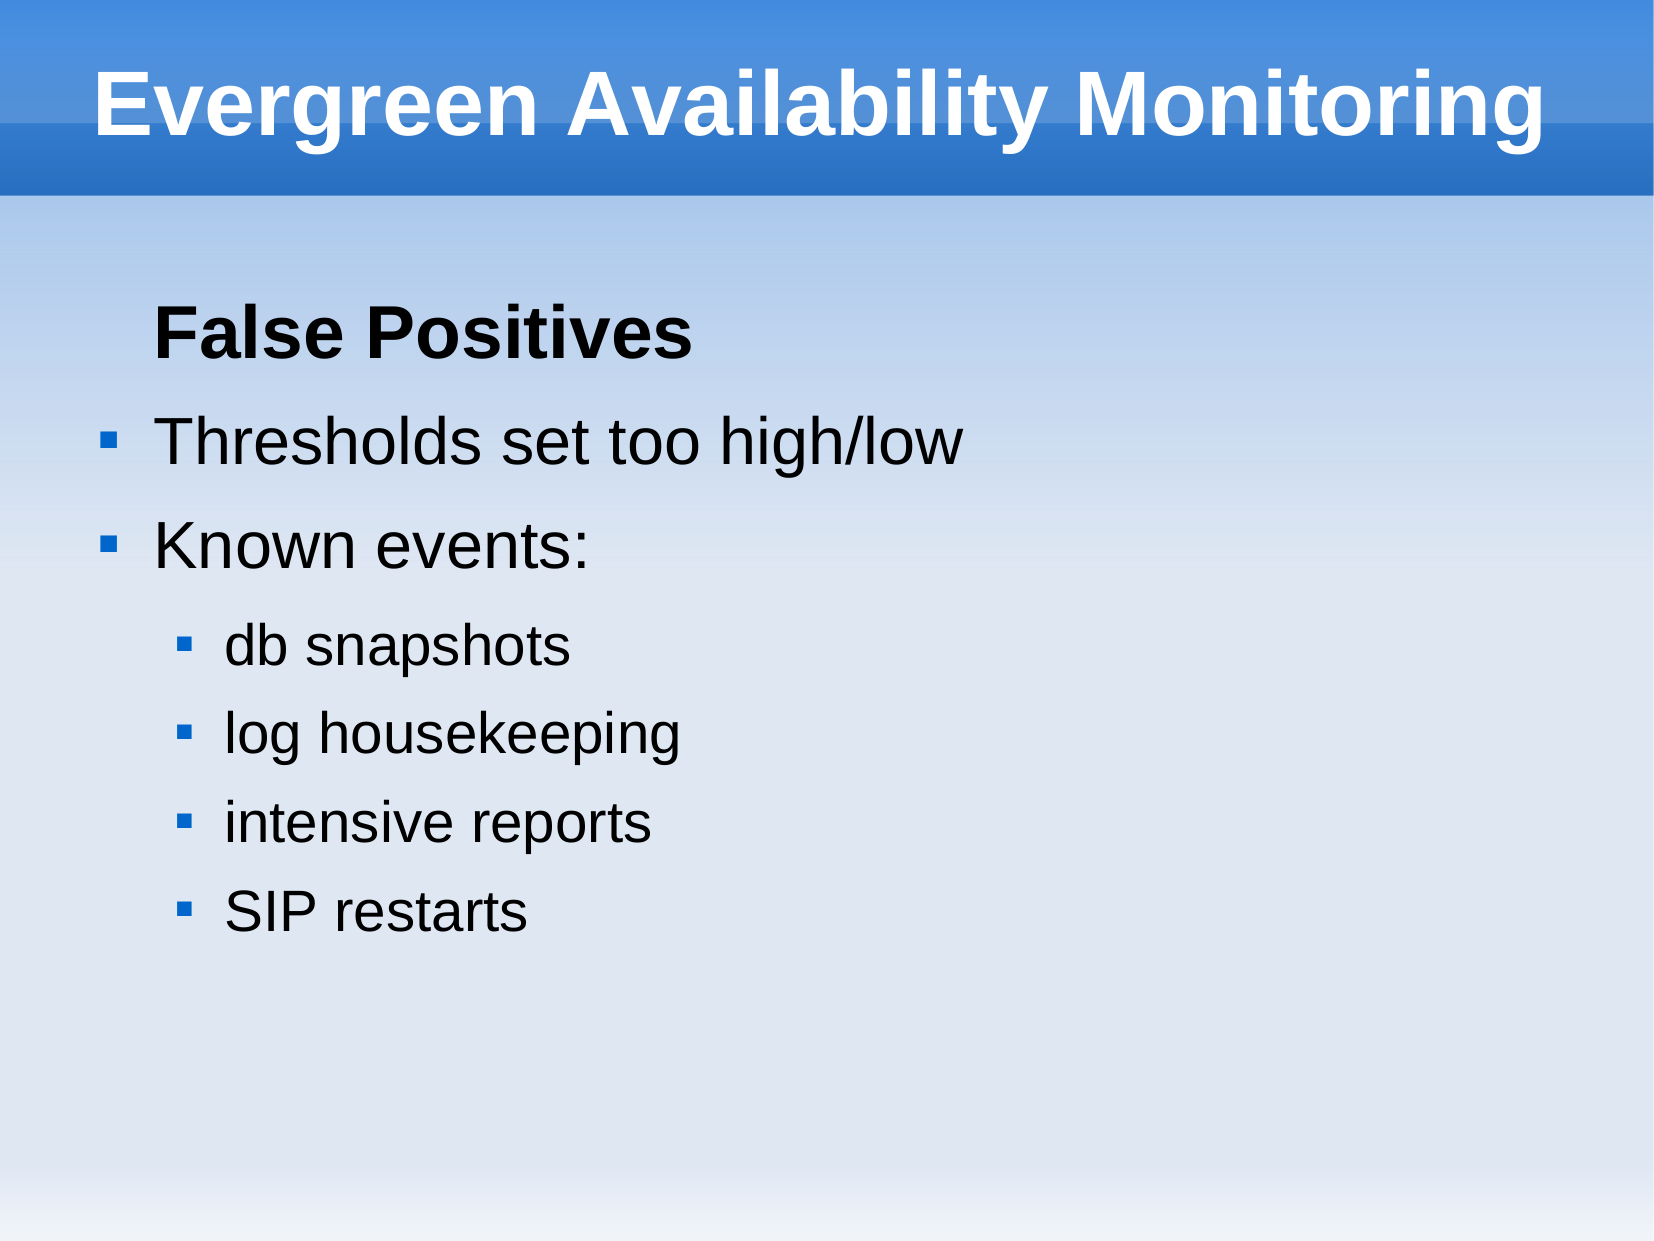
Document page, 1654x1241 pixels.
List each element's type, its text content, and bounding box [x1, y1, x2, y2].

list False Positives Thresholds set too high/low Known events: db snapshots log housekeeping intensive reports SIP restarts [82, 290, 1571, 1162]
picture [0, 0, 1654, 1241]
title Evergreen Availability Monitoring [76, 0, 1565, 208]
